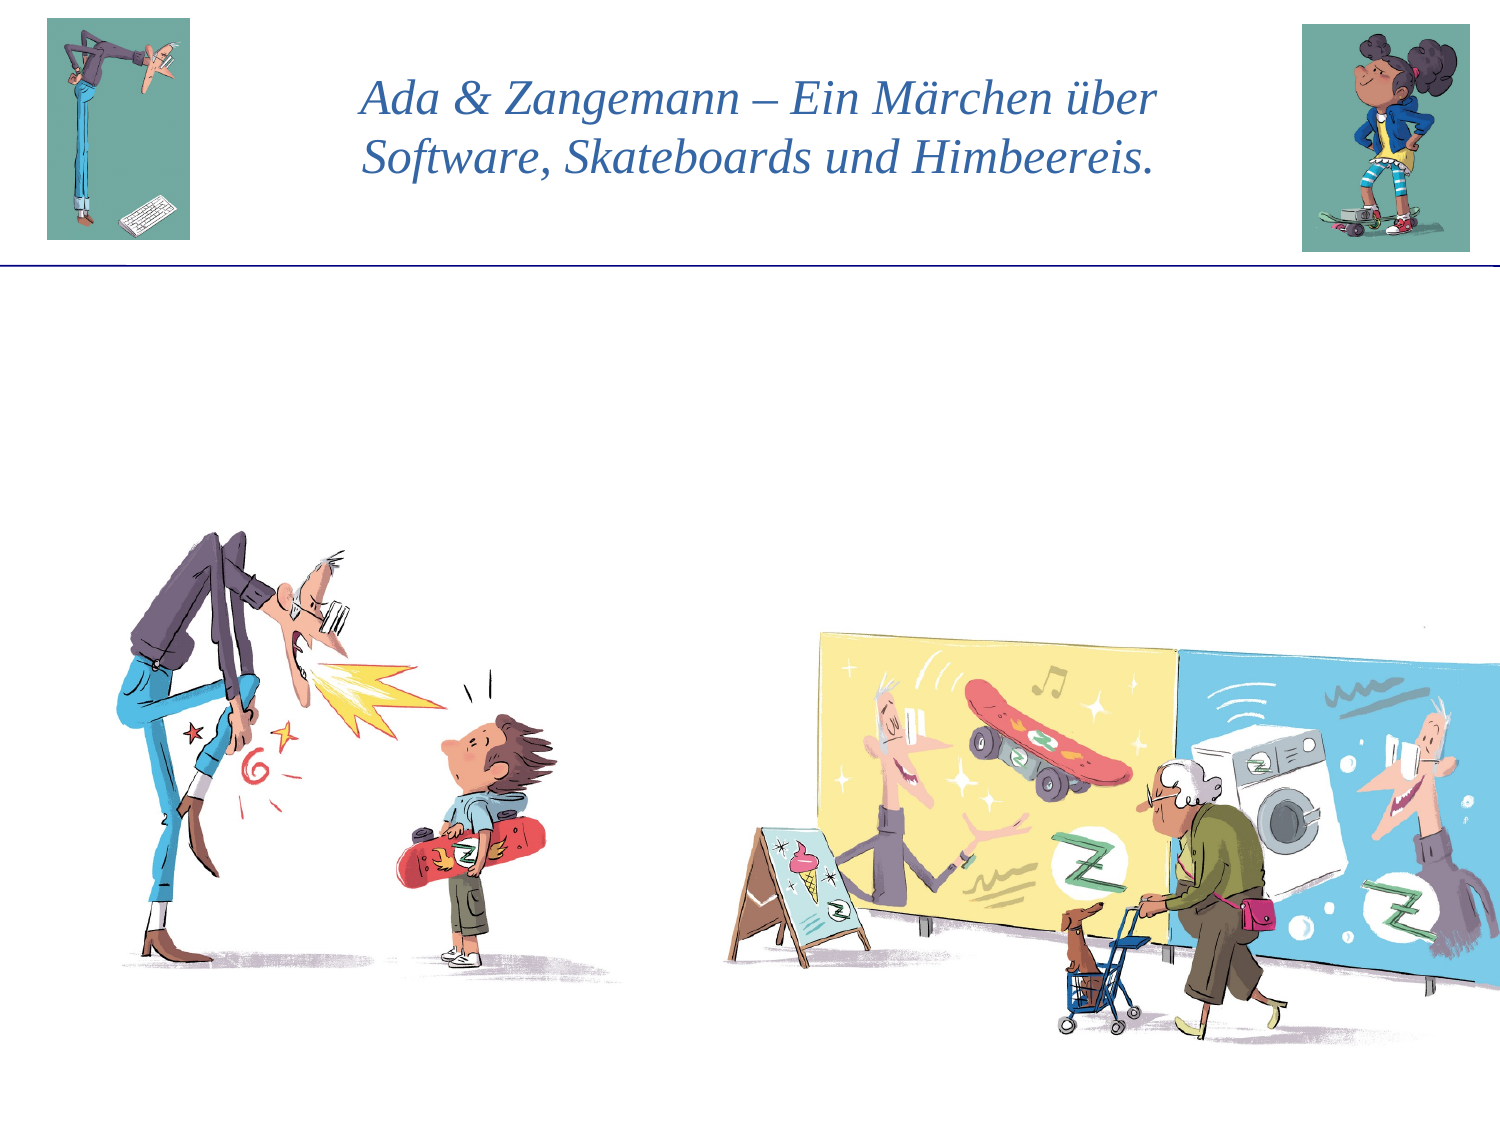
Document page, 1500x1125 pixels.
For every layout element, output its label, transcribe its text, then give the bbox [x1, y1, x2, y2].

picture [1302, 24, 1470, 252]
picture [3, 297, 1500, 1110]
picture [47, 18, 190, 240]
text_box Ada & Zangemann – Ein Märchen über Software, Skateboards und Himbeereis. [274, 59, 1244, 194]
